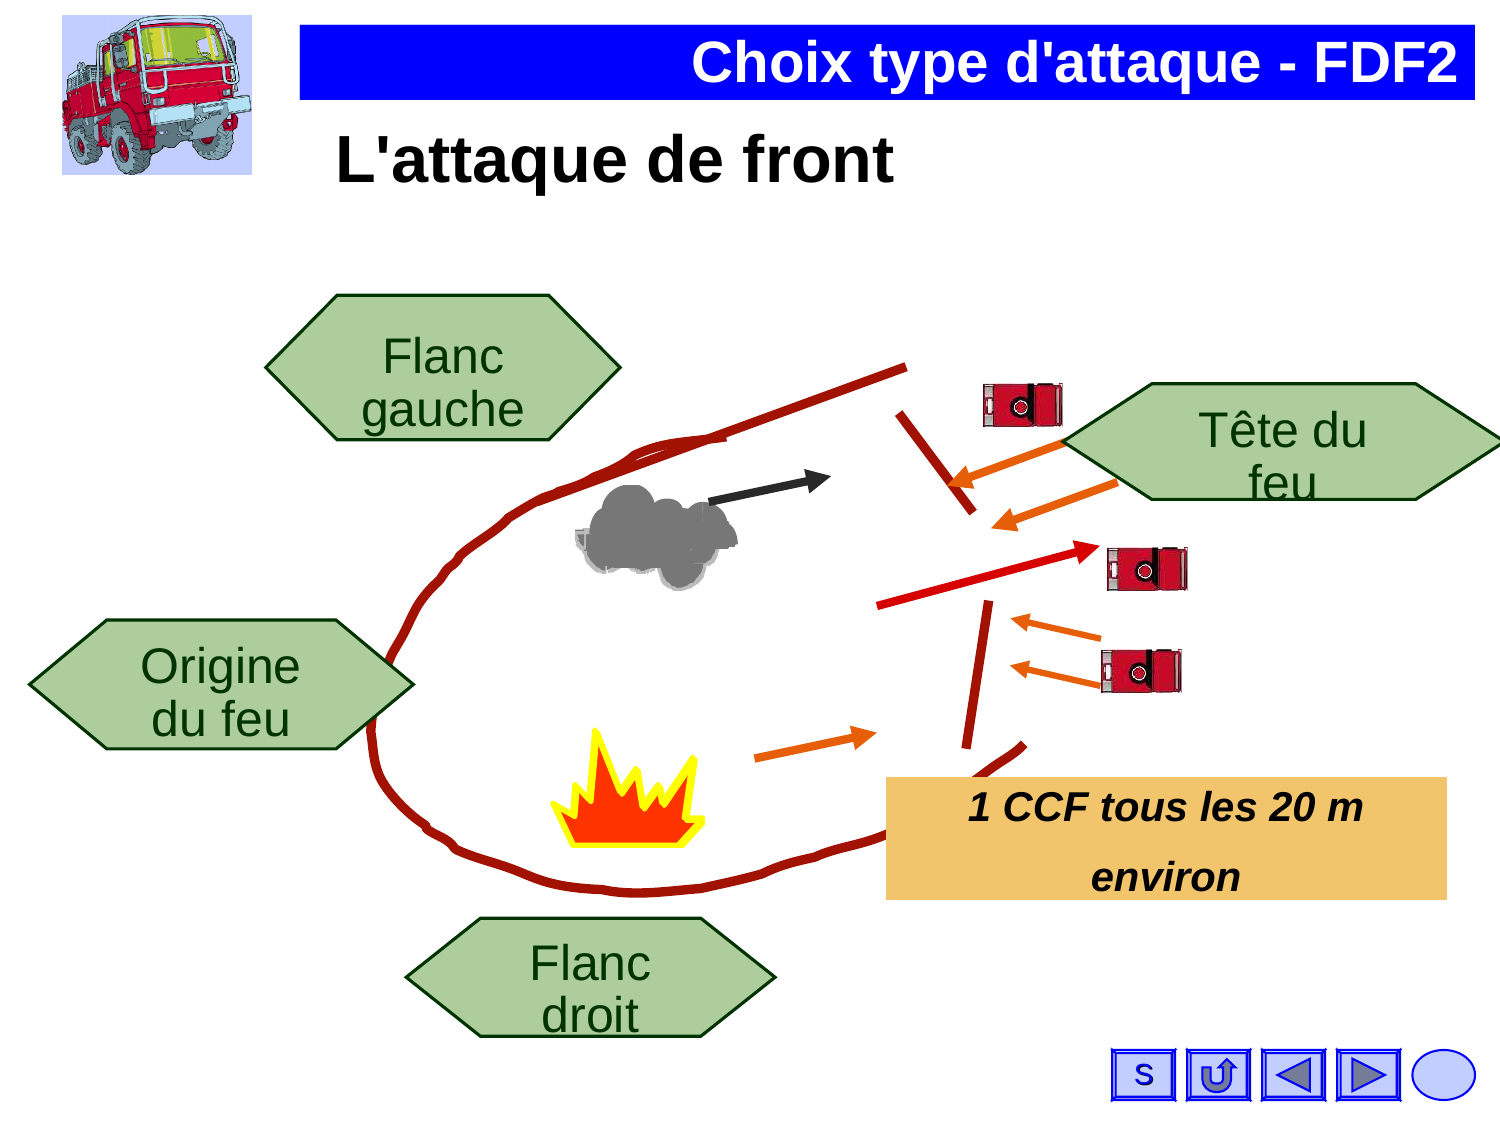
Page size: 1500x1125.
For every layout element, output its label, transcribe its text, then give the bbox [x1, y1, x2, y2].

text_box [406, 918, 480, 1036]
picture [1107, 547, 1188, 591]
picture [983, 383, 1063, 427]
text_box Tête du feu [1151, 383, 1416, 532]
text_box [265, 295, 337, 440]
text_box L'attaque de front [319, 118, 1092, 205]
picture [575, 485, 740, 595]
picture [1101, 649, 1182, 693]
text_box [1416, 383, 1500, 500]
text_box [29, 620, 106, 749]
text_box [701, 918, 776, 1037]
text_box [1062, 384, 1151, 499]
text_box 1 CCF tous les 20 m environ [885, 776, 1447, 910]
text_box Choix type d'attaque - FDF2 [299, 24, 1475, 100]
text_box Origine du feu [106, 620, 337, 768]
text_box [1412, 1049, 1476, 1101]
text_box [337, 620, 414, 749]
text_box Flanc gauche [337, 295, 549, 473]
text_box [549, 295, 621, 440]
text_box Flanc droit [480, 918, 701, 1064]
picture [550, 727, 706, 848]
